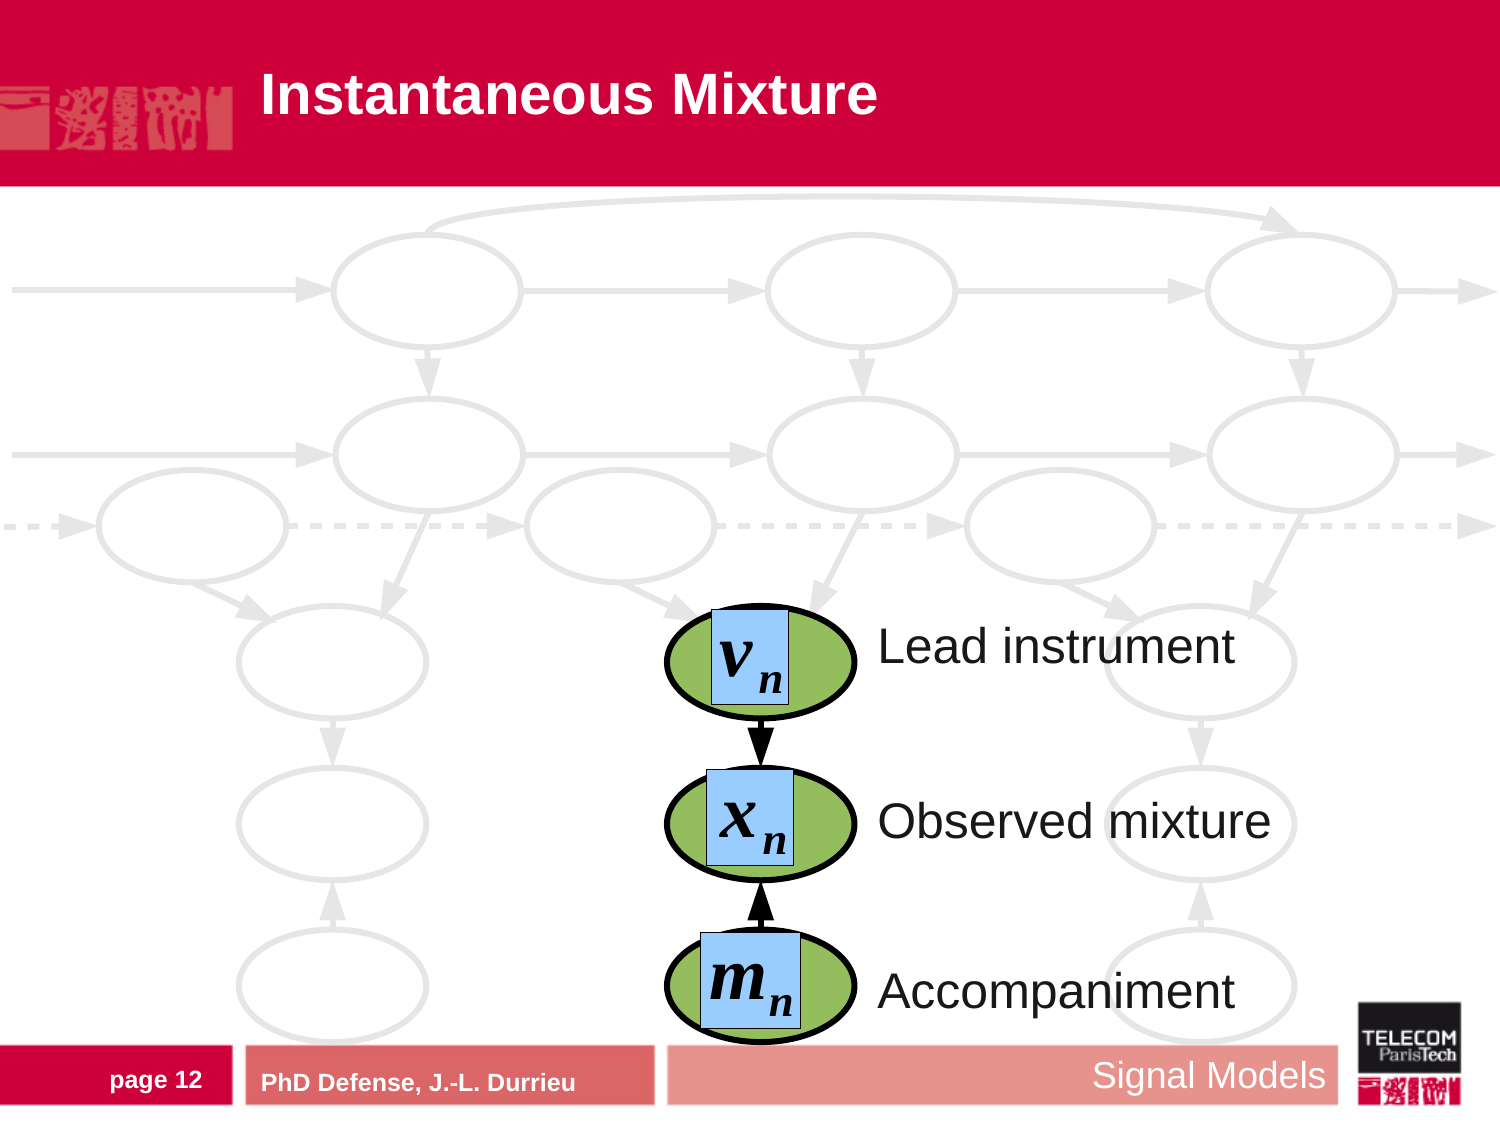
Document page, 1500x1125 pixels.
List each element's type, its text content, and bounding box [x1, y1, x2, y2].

chart [706, 769, 794, 866]
chart [700, 932, 801, 1029]
picture [0, 0, 1500, 1125]
text_box [666, 935, 855, 1043]
text_box Observed mixture [862, 781, 1374, 857]
text_box [666, 605, 855, 719]
text_box Signal Models [1012, 1036, 1342, 1112]
chart [711, 609, 789, 705]
text_box Lead instrument [862, 605, 1276, 681]
title Instantaneous Mixture [245, 16, 1459, 173]
text_box [666, 771, 855, 881]
text_box Accompaniment [862, 951, 1313, 1027]
